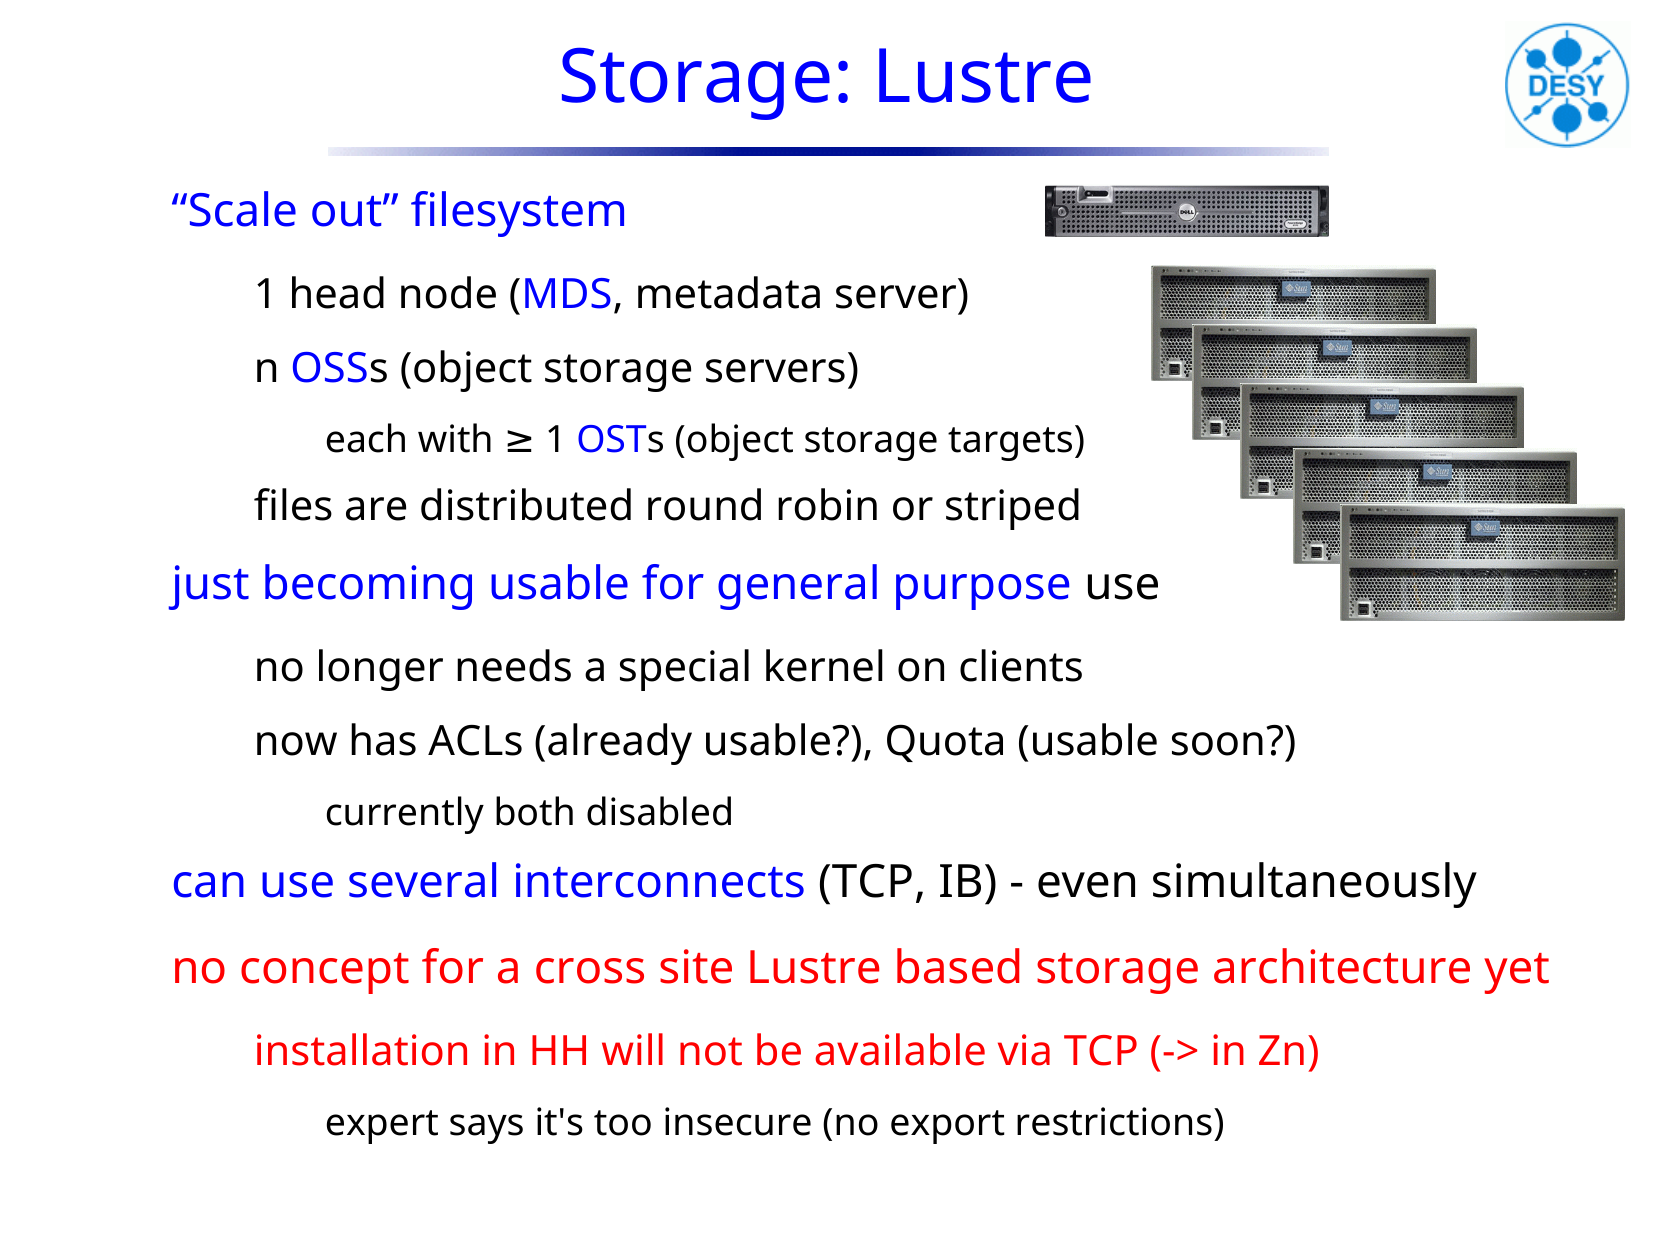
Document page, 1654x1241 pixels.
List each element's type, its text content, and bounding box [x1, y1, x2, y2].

picture [328, 147, 1329, 156]
picture [1505, 21, 1631, 148]
title Storage: Lustre [147, 7, 1506, 141]
picture [1045, 184, 1329, 237]
picture [1151, 265, 1625, 621]
list “Scale out” filesystem 1 head node (MDS, metadata server) n OSSs (object storage servers) each with ≥ 1 OSTs (object storage targets) files are distributed round robin or striped just becoming usable for general purpose use no longer needs a special kernel on clients now has ACLs (already usable?), Quota (usable soon?) currently both disabled can use several interconnects (TCP, IB) - even simultaneously no concept for a cross site Lustre based storage architecture yet installation in HH will not be available via TCP (-> in Zn) expert says it's too insecure (no export restrictions) [76, 177, 1654, 1163]
